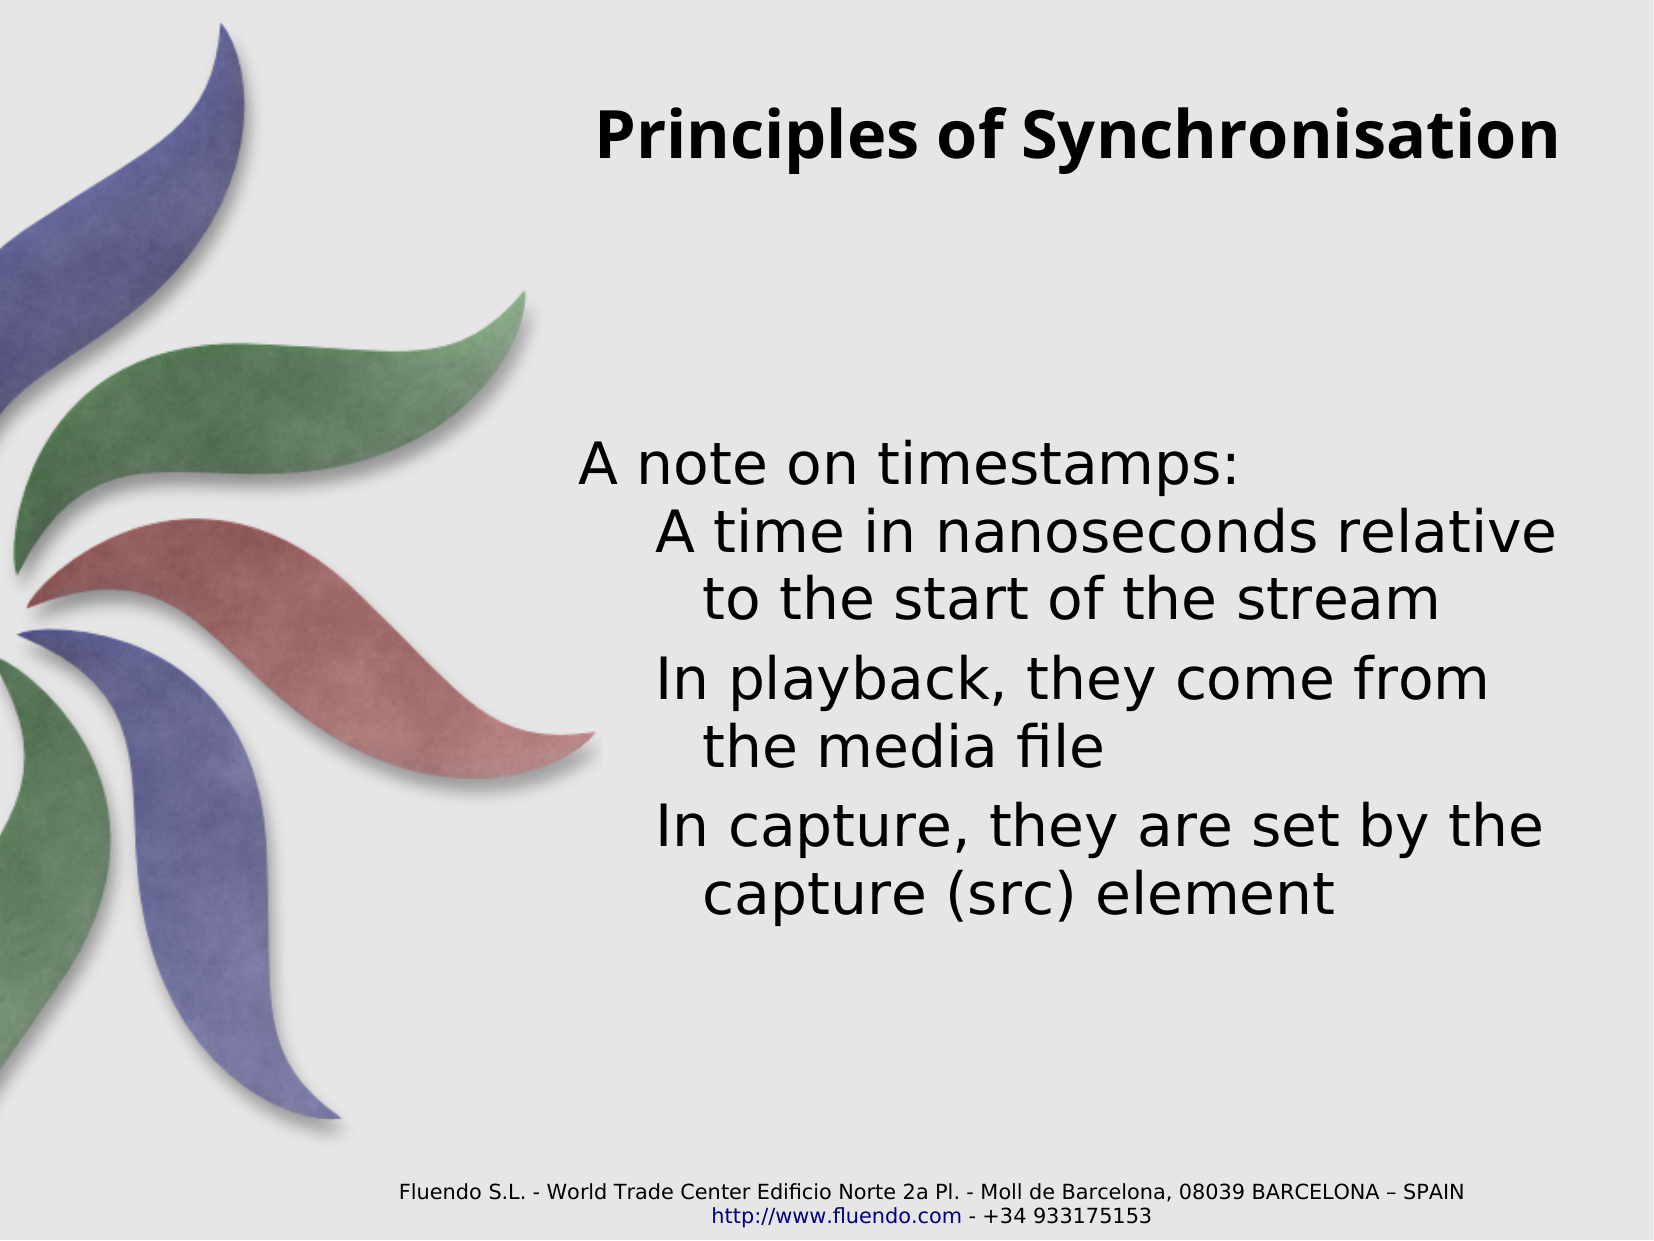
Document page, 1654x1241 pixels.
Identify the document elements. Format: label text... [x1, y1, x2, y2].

title Principles of Synchronisation [561, 59, 1595, 207]
list A note on timestamps: A time in nanoseconds relative to the start of the stream In playback, they come from the media file In capture, they are set by the capture (src) element [561, 236, 1595, 1123]
picture [0, 1, 602, 1241]
picture [597, 1189, 602, 1198]
